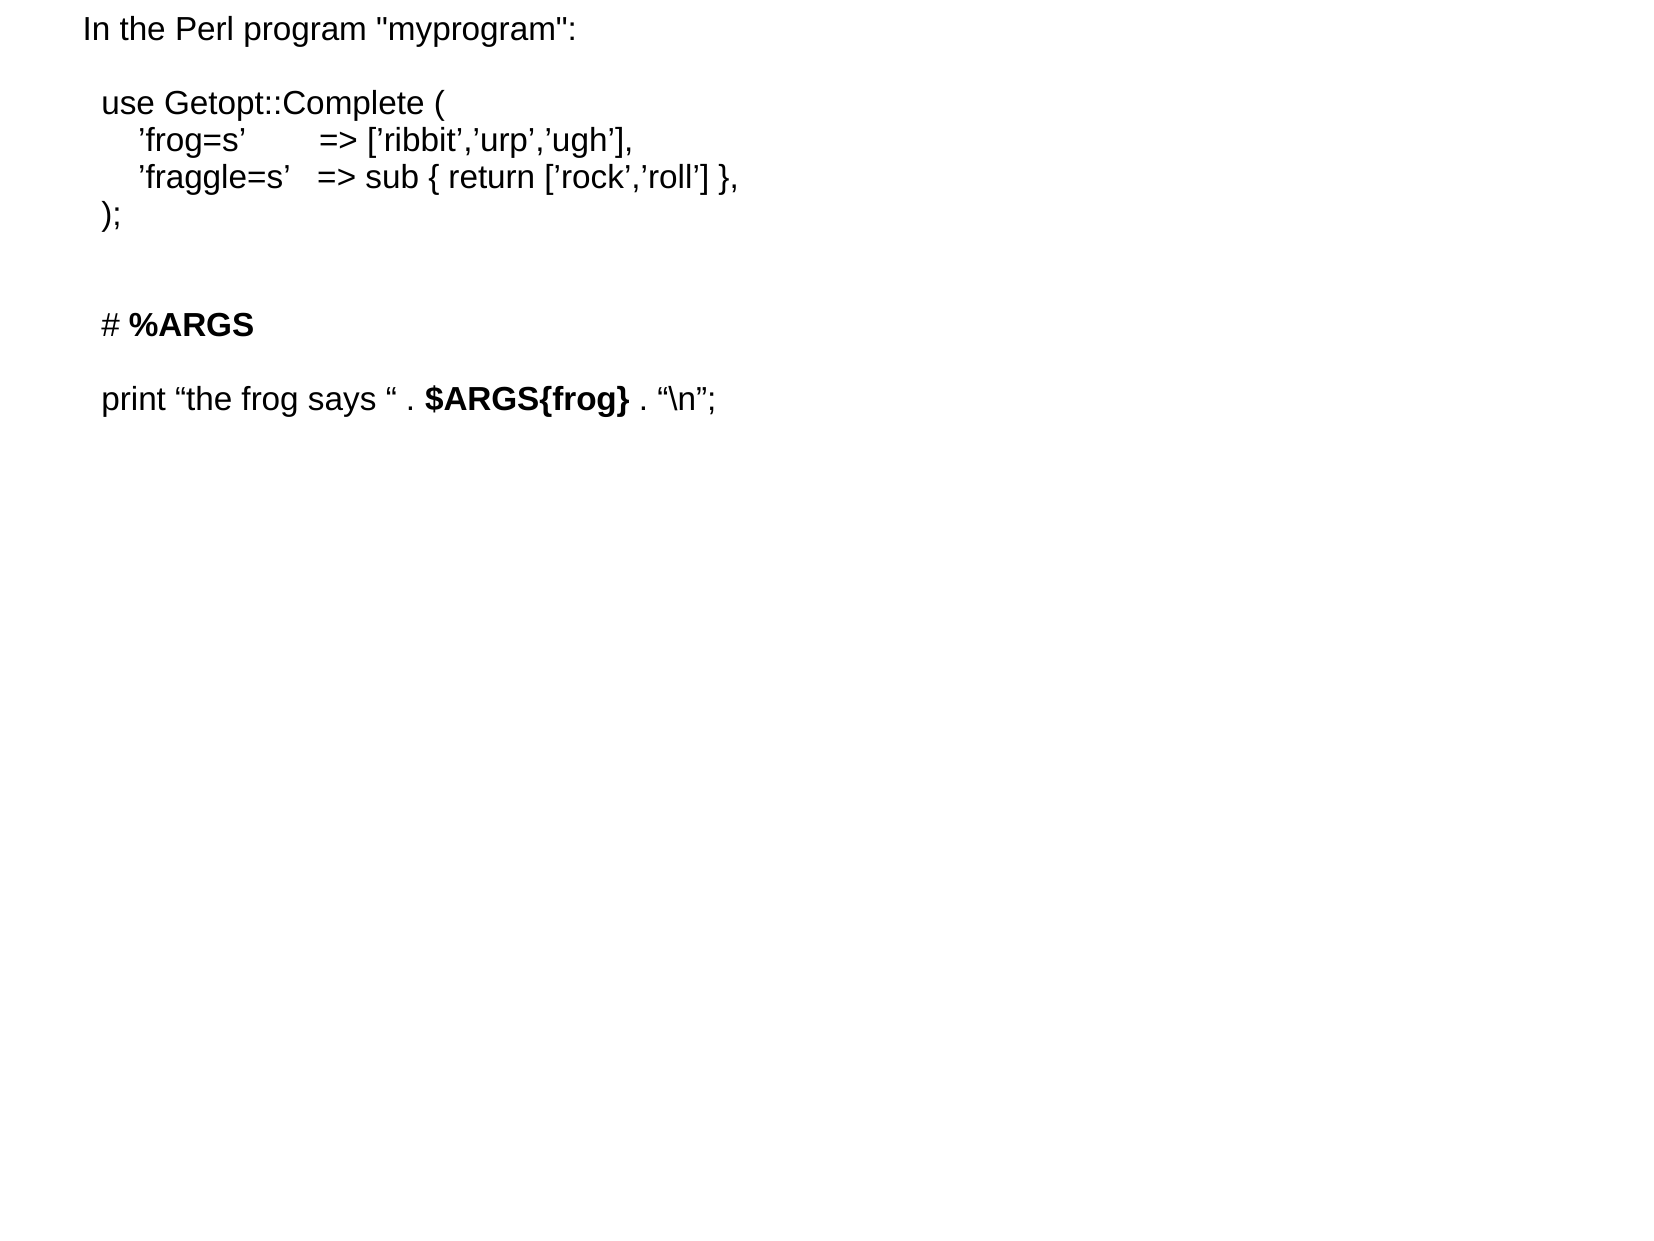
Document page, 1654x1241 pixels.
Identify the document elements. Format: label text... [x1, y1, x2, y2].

subtitle In the Perl program "myprogram": use Getopt::Complete ( ’frog=s’ => [’ribbit’,’urp’,’ugh’], ’fraggle=s’ => sub { return [’rock’,’roll’] }, ); # %ARGS print “the frog says “ . $ARGS{frog} . “\n”; [82, 10, 1571, 1070]
